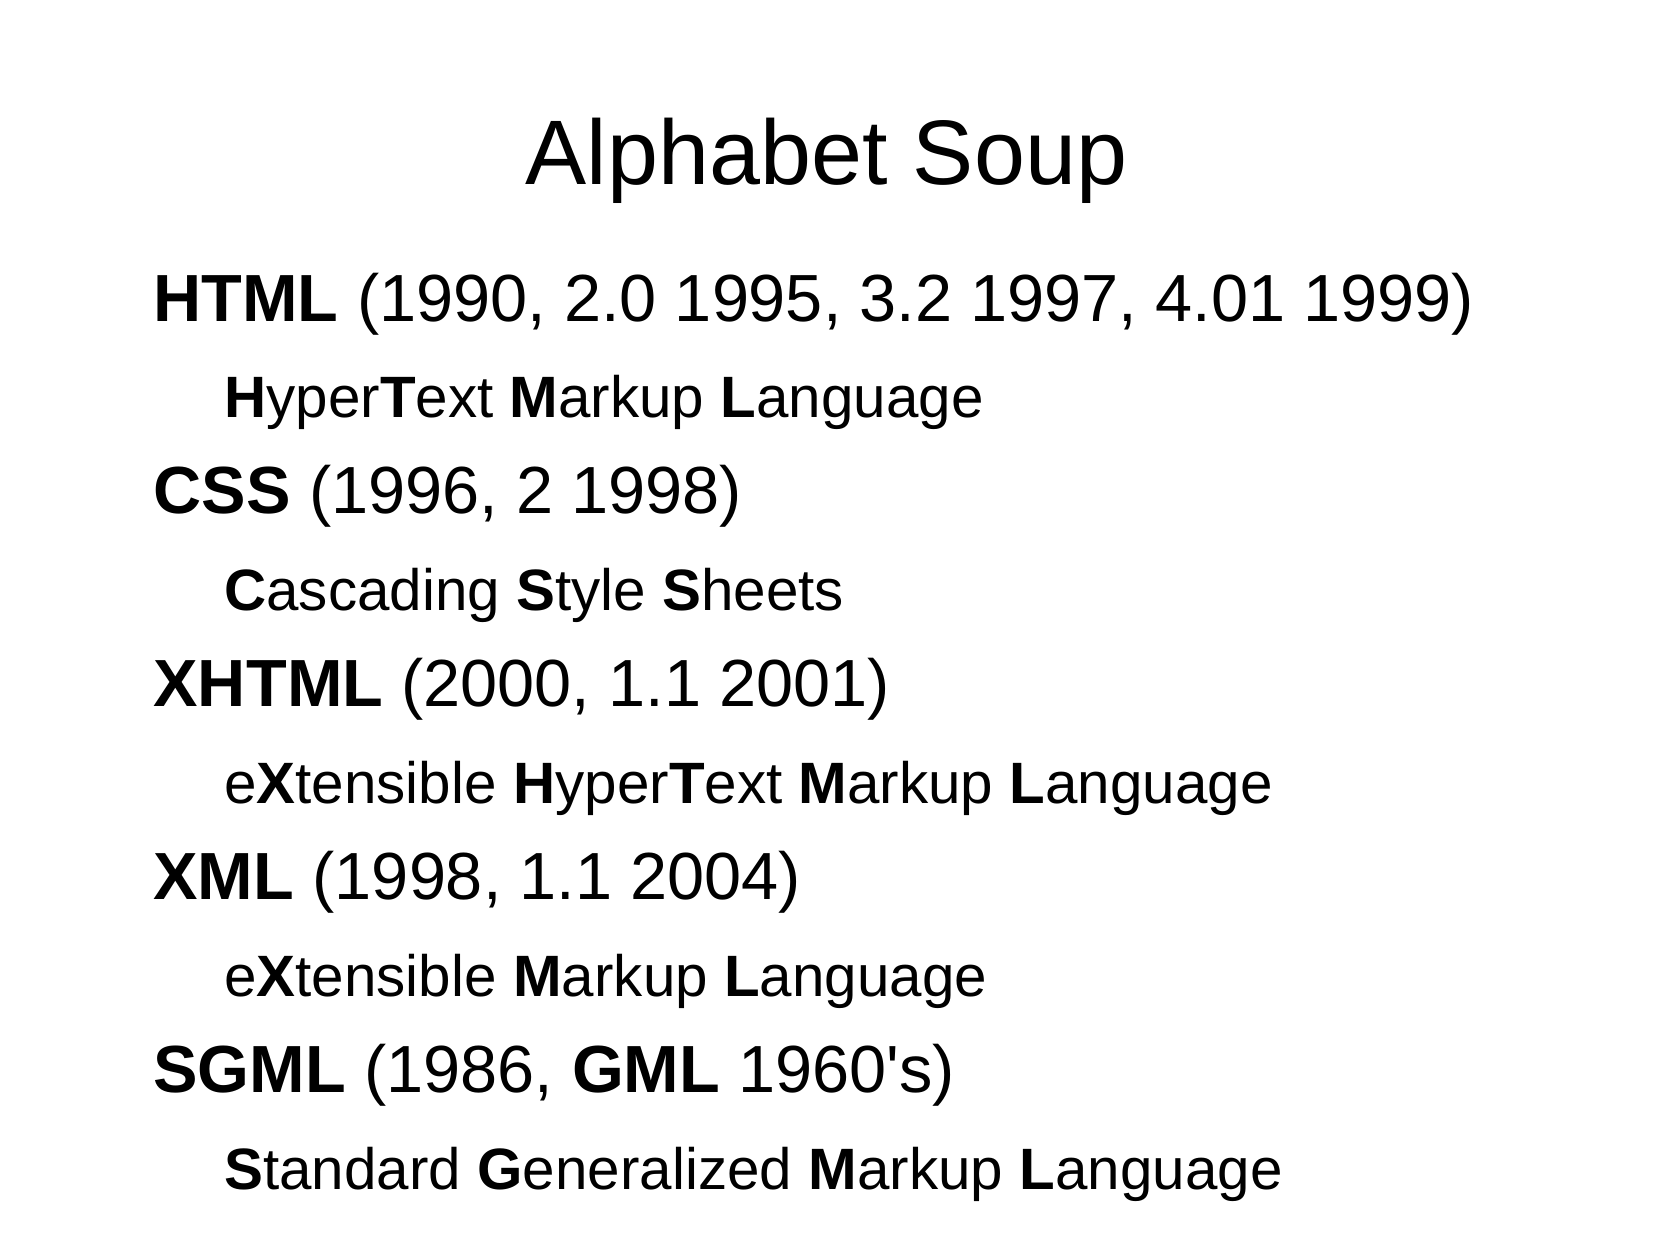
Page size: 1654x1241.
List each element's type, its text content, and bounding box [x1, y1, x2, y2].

title Alphabet Soup [82, 49, 1571, 257]
list HTML (1990, 2.0 1995, 3.2 1997, 4.01 1999) HyperText Markup Language CSS (1996, 2 1998) Cascading Style Sheets XHTML (2000, 1.1 2001) eXtensible HyperText Markup Language XML (1998, 1.1 2004) eXtensible Markup Language SGML (1986, GML 1960's) Standard Generalized Markup Language [82, 260, 1571, 1209]
